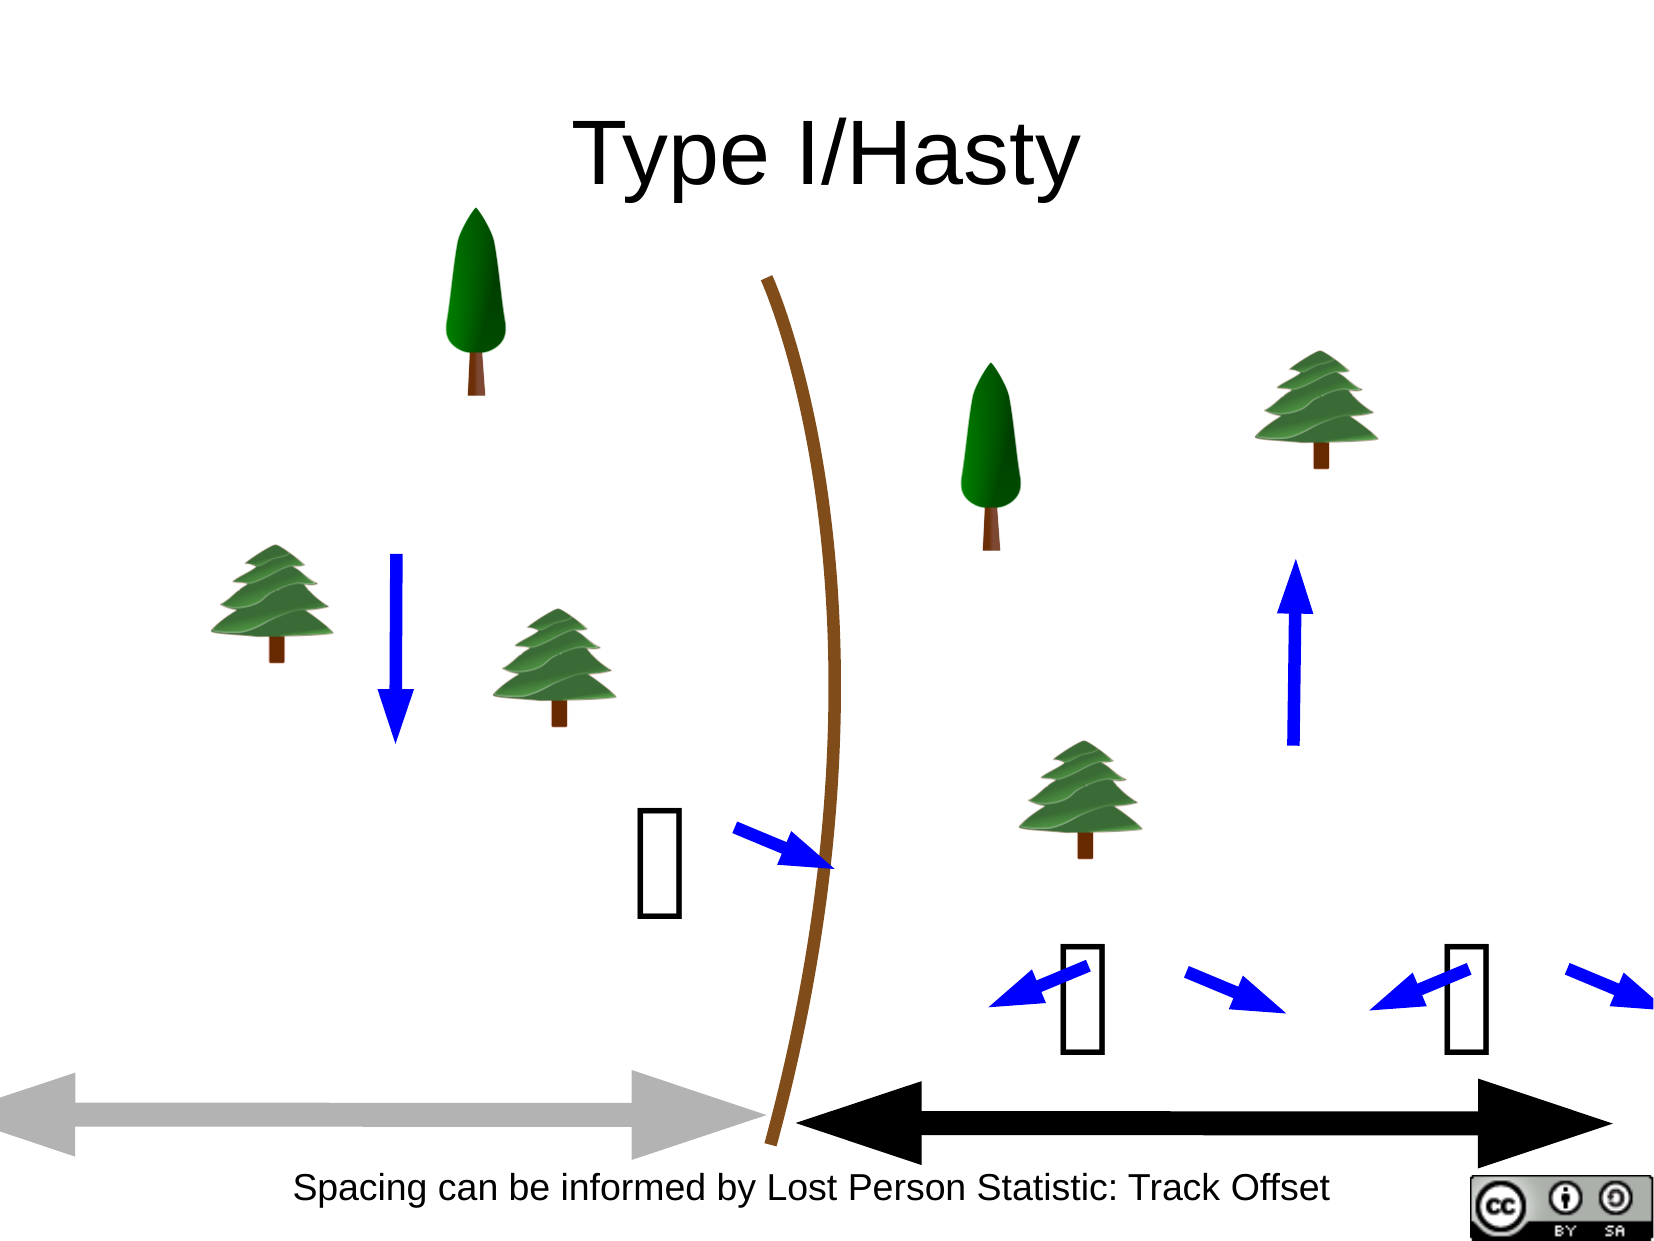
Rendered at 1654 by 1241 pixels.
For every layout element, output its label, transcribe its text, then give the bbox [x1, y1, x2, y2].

text_box Spacing can be informed by Lost Person Statistic: Track Offset [277, 1158, 1346, 1216]
picture [1470, 1175, 1654, 1241]
title Type I/Hasty [82, 49, 1571, 257]
picture [429, 203, 523, 407]
picture [209, 525, 339, 684]
picture [1017, 721, 1148, 880]
picture [491, 589, 622, 748]
text_box  [1040, 932, 1238, 1111]
text_box  [617, 796, 814, 979]
picture [1253, 331, 1384, 490]
picture [944, 358, 1038, 562]
text_box  [1424, 932, 1622, 1114]
